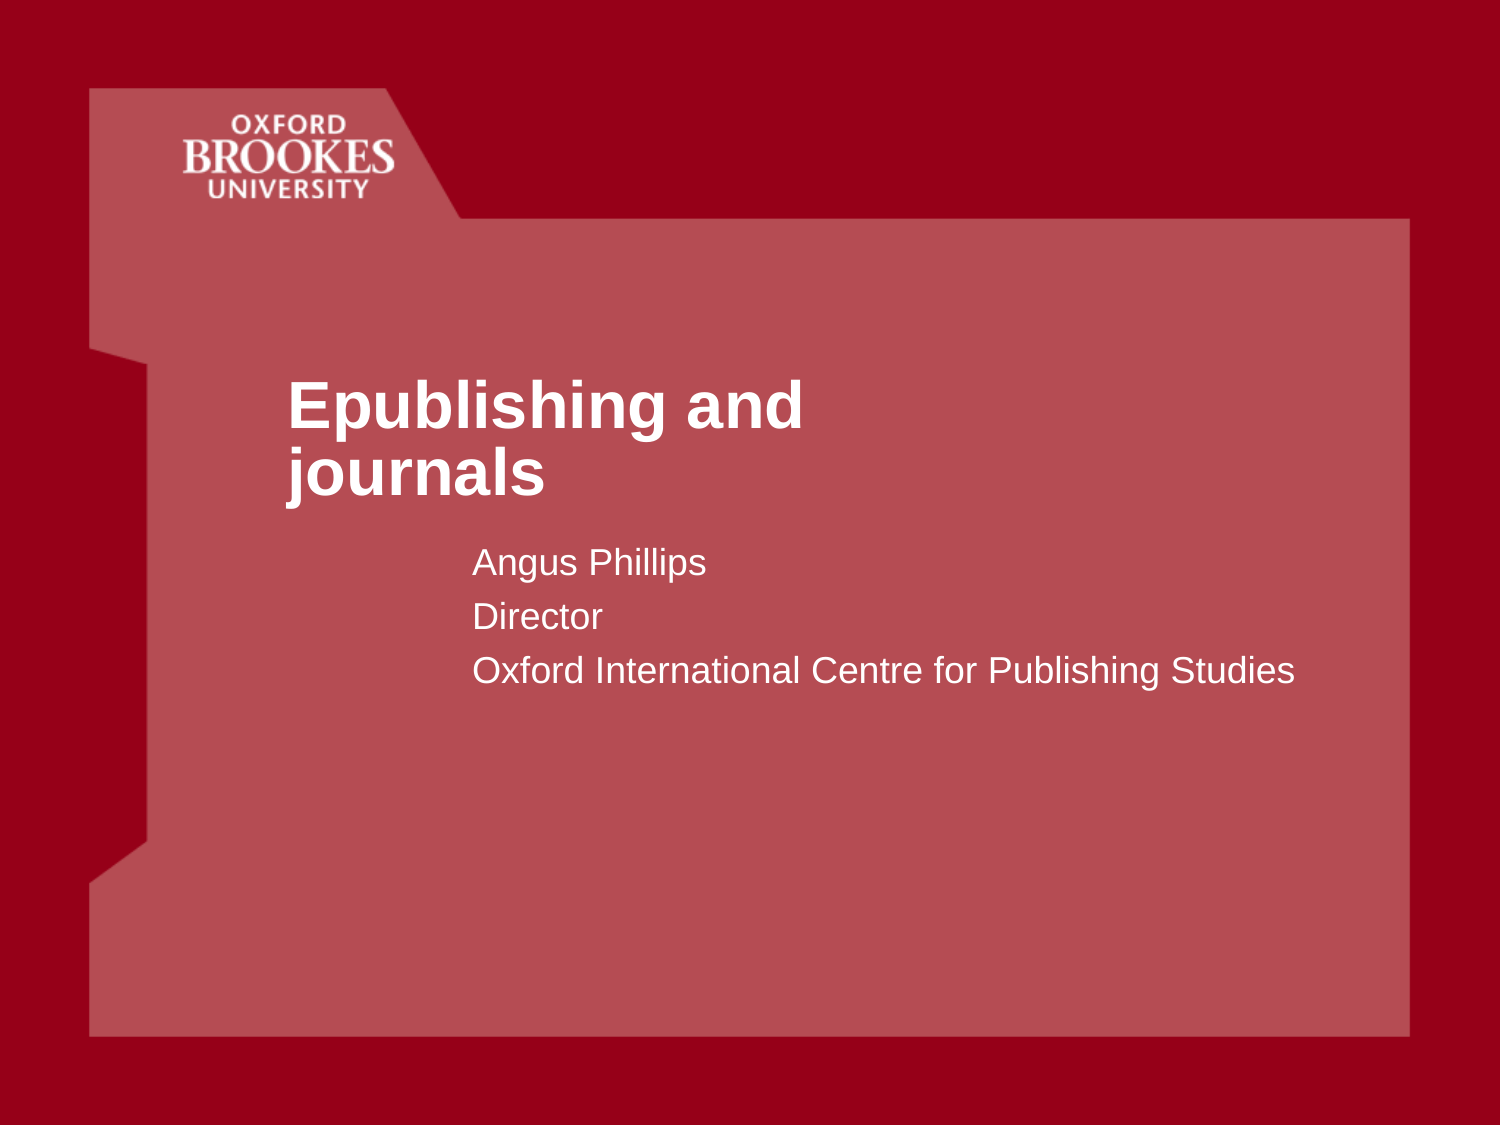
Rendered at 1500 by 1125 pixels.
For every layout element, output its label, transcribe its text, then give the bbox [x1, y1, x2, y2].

subtitle Angus Phillips Director Oxford International Centre for Publishing Studies [472, 537, 1323, 826]
title Epublishing and journals [287, 375, 1013, 513]
picture [0, 0, 1500, 1125]
